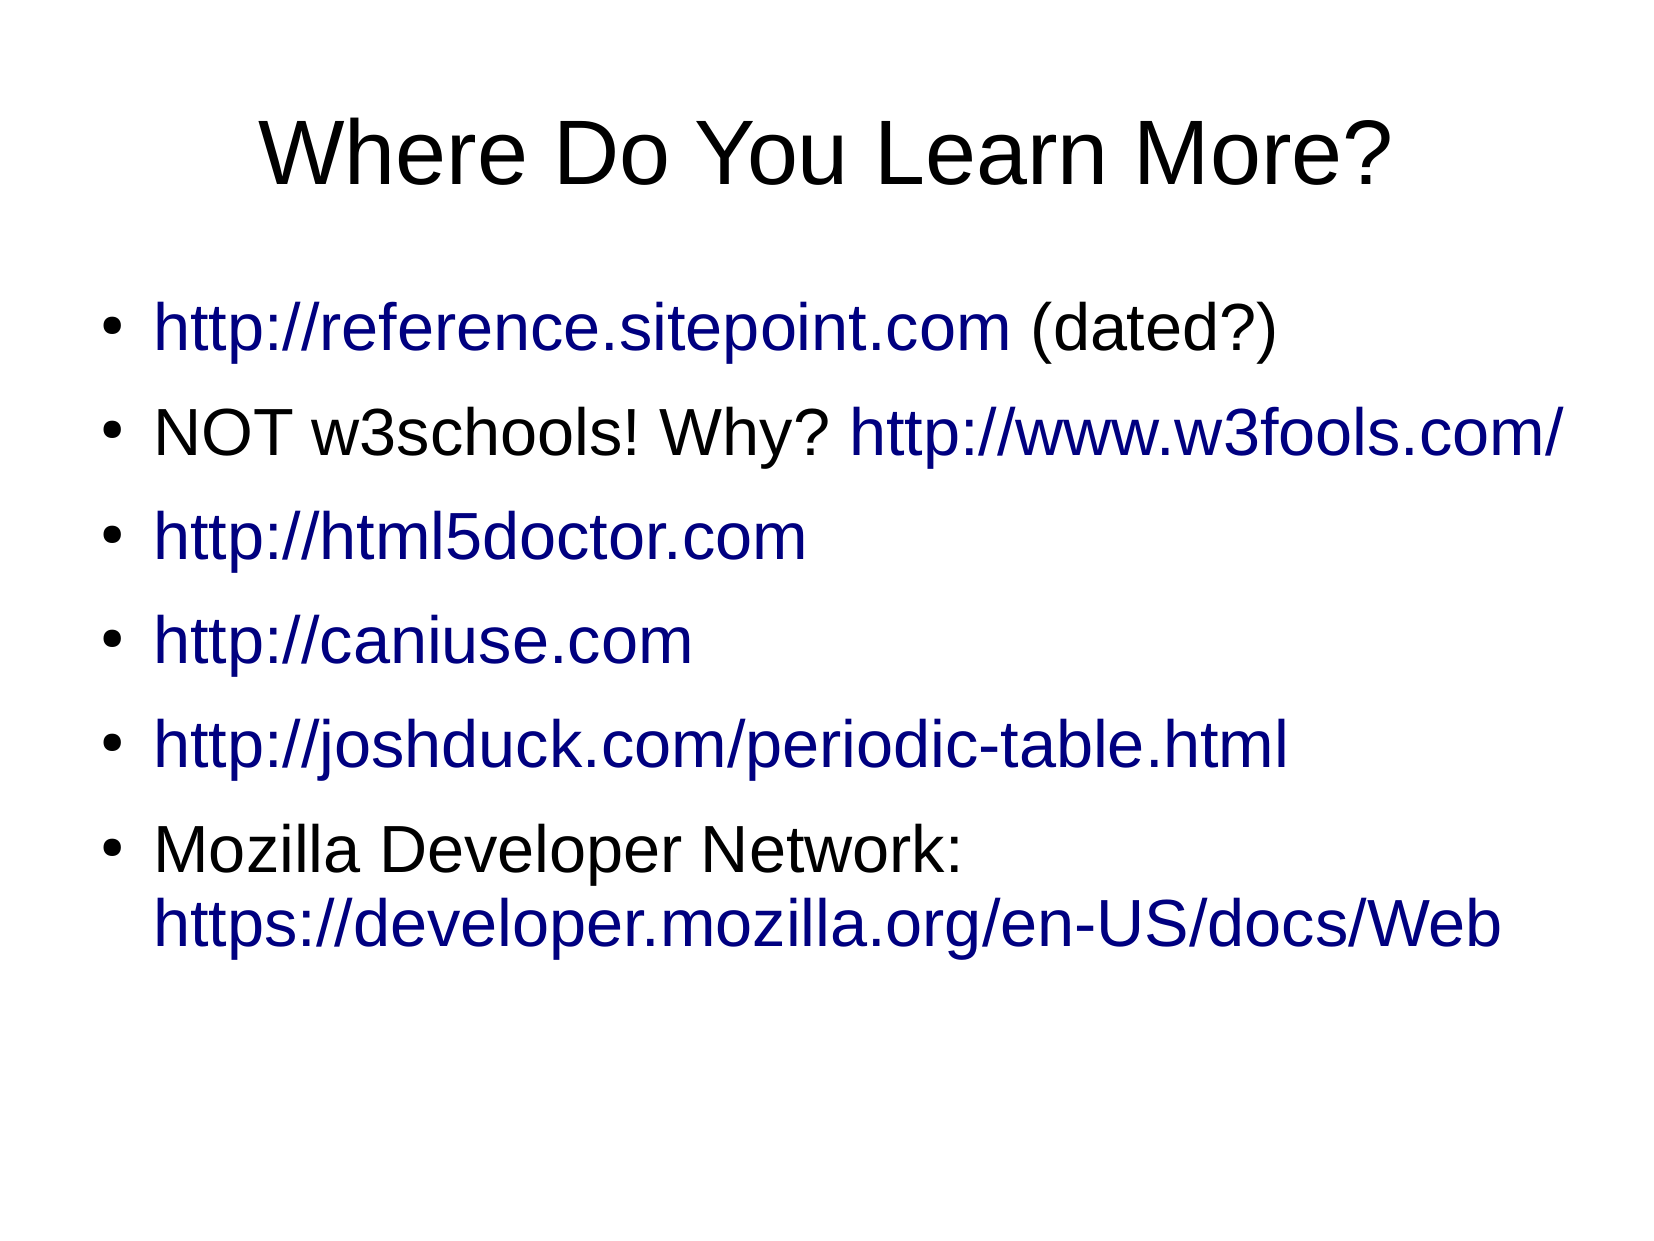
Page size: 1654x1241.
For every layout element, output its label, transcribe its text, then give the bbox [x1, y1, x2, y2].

title Where Do You Learn More? [82, 49, 1571, 257]
list http://reference.sitepoint.com (dated?) NOT w3schools! Why? http://www.w3fools.com/ http://html5doctor.com http://caniuse.com http://joshduck.com/periodic-table.html Mozilla Developer Network: https://developer.mozilla.org/en-US/docs/Web [82, 290, 1571, 1010]
